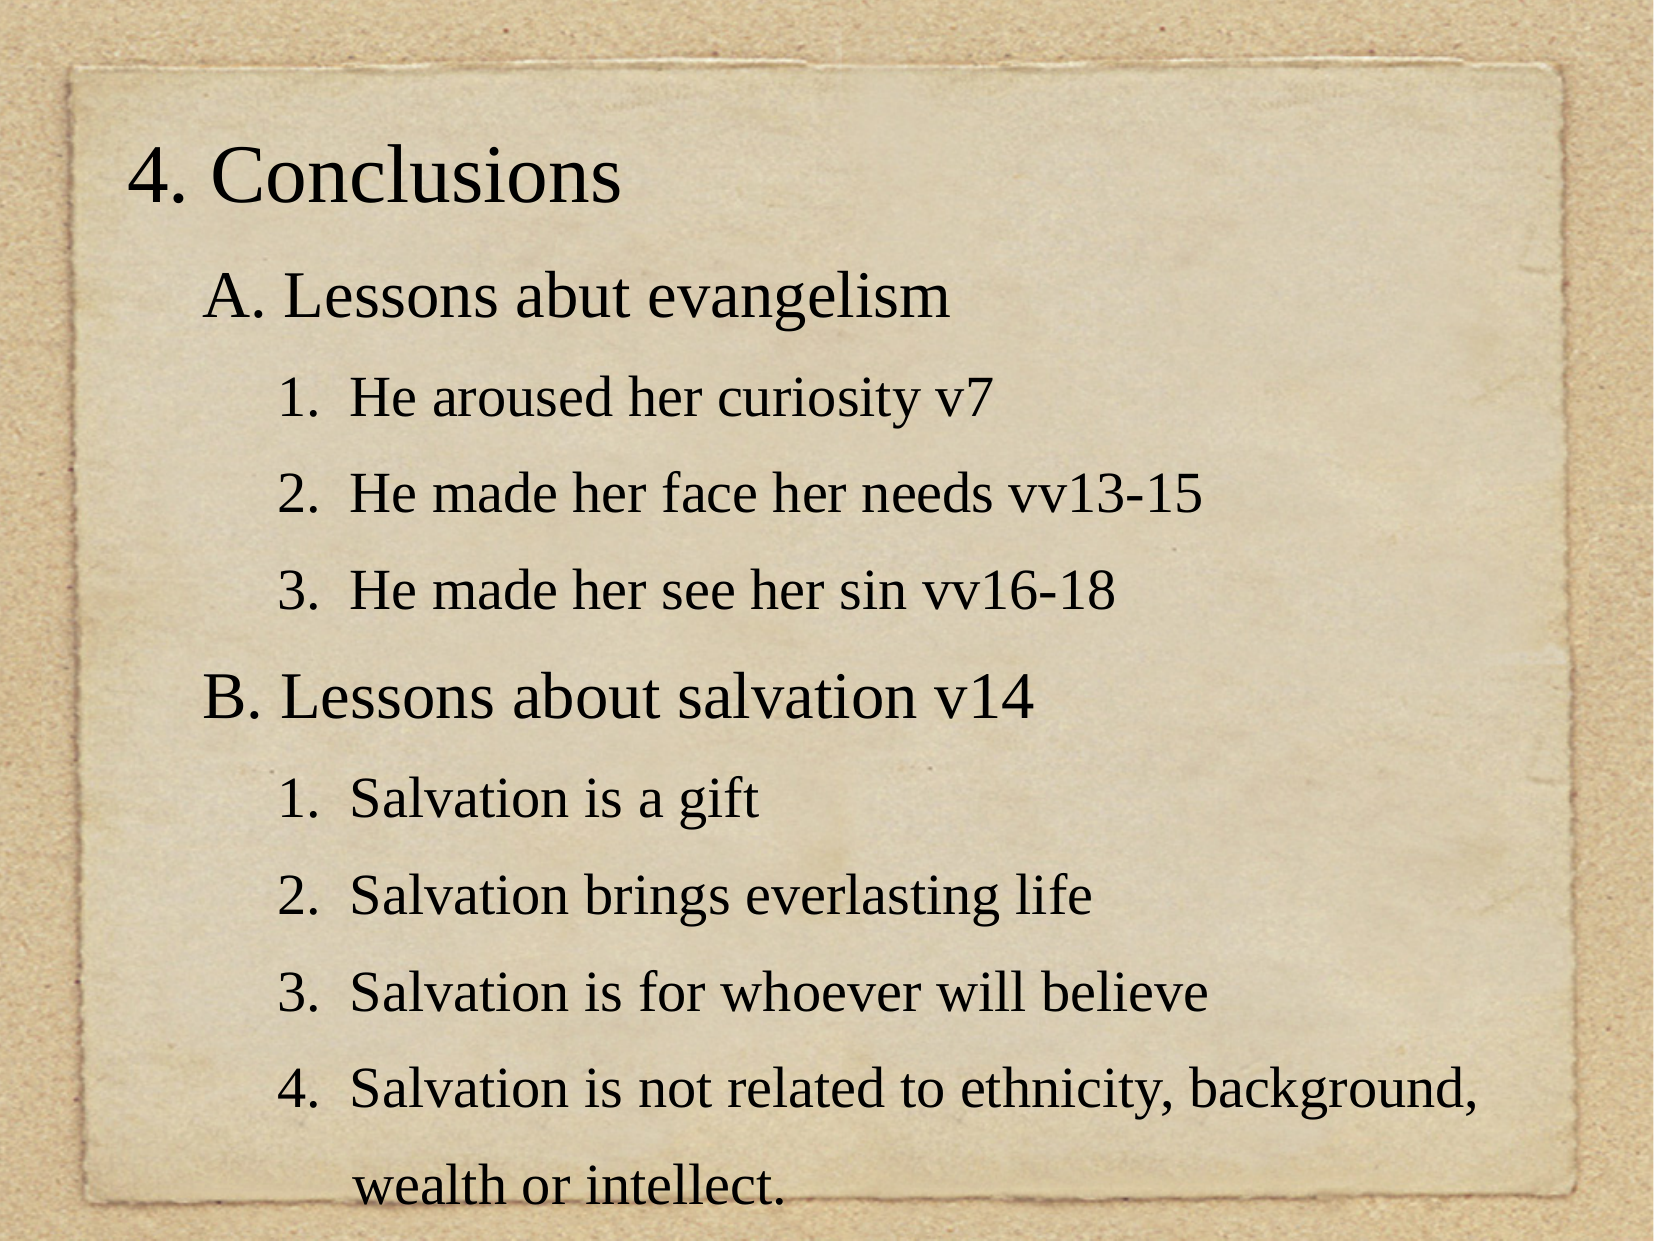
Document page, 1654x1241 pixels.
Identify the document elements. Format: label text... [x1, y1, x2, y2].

picture [0, 0, 1654, 1241]
text_box 4. Conclusions A. Lessons abut evangelism 1. He aroused her curiosity v7 2. He made her face her needs vv13-15 3. He made her see her sin vv16-18 B. Lessons about salvation v14 1. Salvation is a gift 2. Salvation brings everlasting life 3. Salvation is for whoever will believe 4. Salvation is not related to ethnicity, background, wealth or intellect. [112, 75, 1538, 1182]
